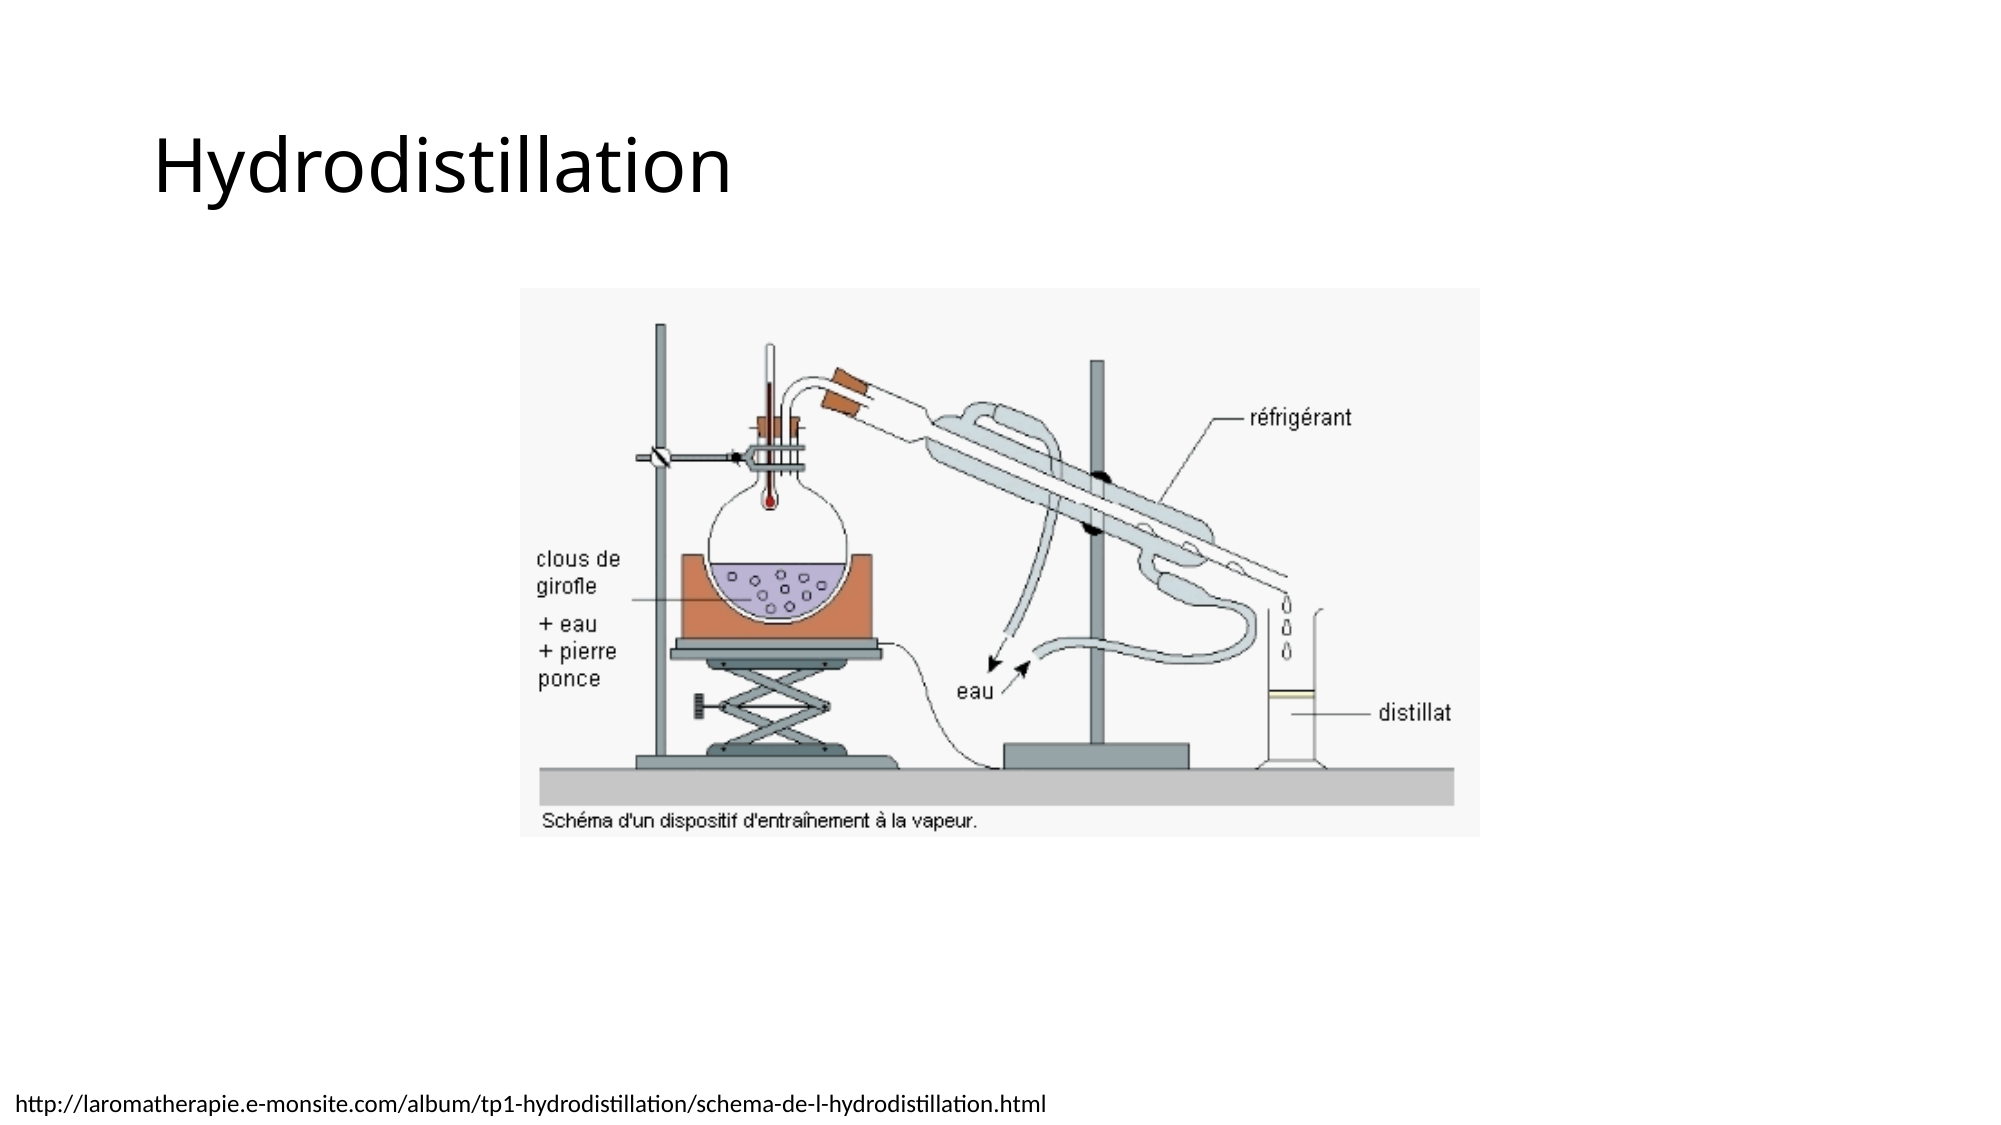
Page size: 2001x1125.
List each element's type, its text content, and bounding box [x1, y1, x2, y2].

picture [520, 288, 1480, 837]
title Hydrodistillation [137, 59, 1863, 278]
text_box http://laromatherapie.e-monsite.com/album/tp1-hydrodistillation/schema-de-l-hydrodistillation.html [0, 1079, 2000, 1125]
